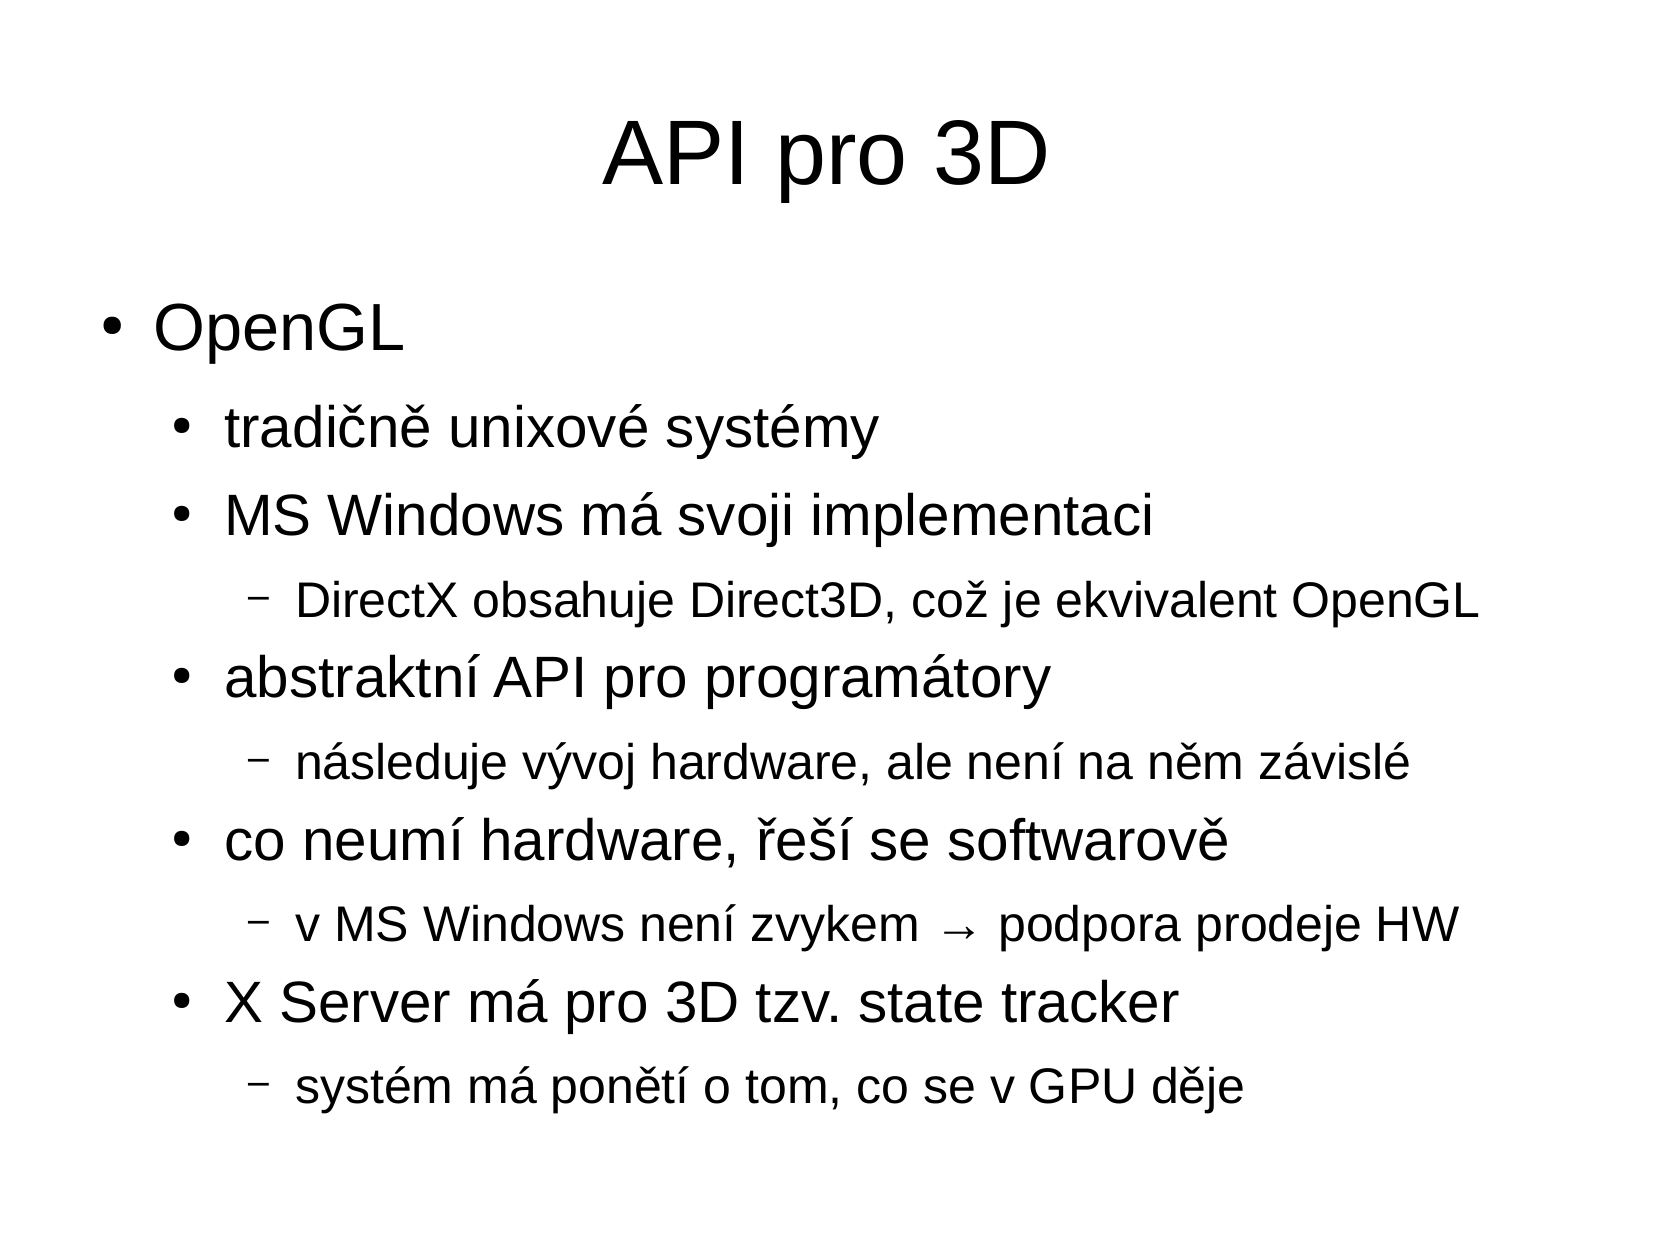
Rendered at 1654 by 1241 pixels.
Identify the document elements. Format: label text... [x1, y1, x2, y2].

title API pro 3D [82, 56, 1571, 250]
list OpenGL tradičně unixové systémy MS Windows má svoji implementaci DirectX obsahuje Direct3D, což je ekvivalent OpenGL abstraktní API pro programátory následuje vývoj hardware, ale není na něm závislé co neumí hardware, řeší se softwarově v MS Windows není zvykem → podpora prodeje HW X Server má pro 3D tzv. state tracker systém má ponětí o tom, co se v GPU děje [82, 290, 1571, 1114]
